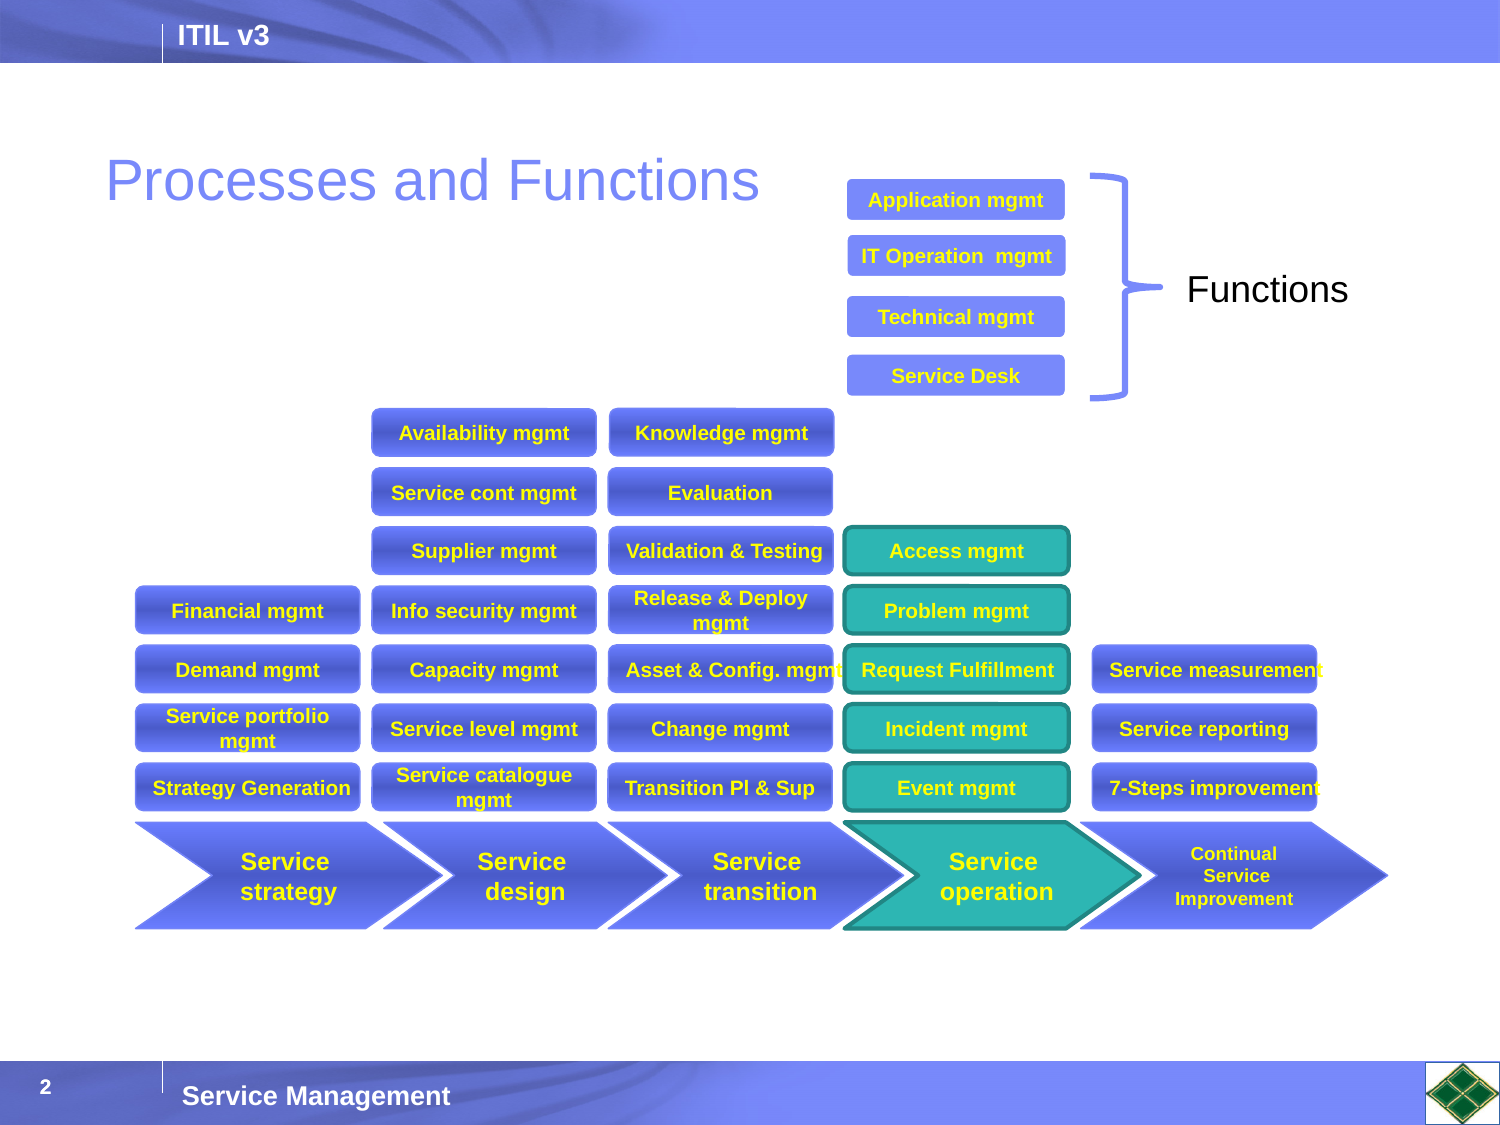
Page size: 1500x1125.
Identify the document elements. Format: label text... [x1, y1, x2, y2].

text_box Supplier mgmt [371, 526, 597, 575]
text_box Service level mgmt [371, 704, 597, 752]
text_box Knowledge mgmt [609, 408, 834, 456]
picture [1426, 1063, 1499, 1124]
text_box Access mgmt [844, 526, 1069, 575]
text_box Strategy Generation [135, 763, 360, 811]
text_box <číslo> [25, 1066, 191, 1119]
text_box Service reporting [1092, 704, 1317, 752]
text_box Service strategy [135, 822, 443, 929]
text_box 7-Steps improvement [1092, 763, 1317, 811]
text_box Availability mgmt [371, 408, 597, 457]
text_box Request Fulfillment [844, 645, 1069, 693]
text_box Service Desk [843, 351, 1068, 399]
text_box Incident mgmt [844, 704, 1069, 752]
text_box Service portfolio mgmt [135, 704, 360, 752]
text_box Technical mgmt [843, 292, 1068, 341]
picture [0, 0, 1500, 63]
text_box Problem mgmt [844, 586, 1069, 634]
text_box Service measurement [1092, 645, 1317, 693]
picture [0, 1061, 1500, 1125]
text_box Service catalogue mgmt [371, 763, 597, 811]
text_box Service operation [844, 822, 1140, 929]
text_box IT Operation mgmt [844, 231, 1069, 280]
text_box Transition Pl & Sup [607, 763, 833, 811]
text_box Service cont mgmt [371, 467, 597, 516]
text_box Functions [1171, 257, 1383, 318]
text_box Info security mgmt [371, 586, 597, 634]
text_box Processes and Functions [90, 121, 1443, 221]
text_box Asset & Config. mgmt [608, 644, 833, 693]
text_box Demand mgmt [135, 645, 360, 693]
text_box Change mgmt [608, 704, 833, 752]
text_box Continual Service Improvement [1080, 822, 1388, 929]
text_box Capacity mgmt [371, 645, 597, 693]
text_box Service transition [608, 822, 904, 929]
text_box Service design [383, 822, 668, 929]
text_box Release & Deploy mgmt [608, 585, 833, 634]
text_box Financial mgmt [135, 586, 360, 634]
text_box Validation & Testing [608, 526, 834, 575]
text_box Event mgmt [844, 763, 1069, 811]
text_box Evaluation [608, 467, 833, 516]
